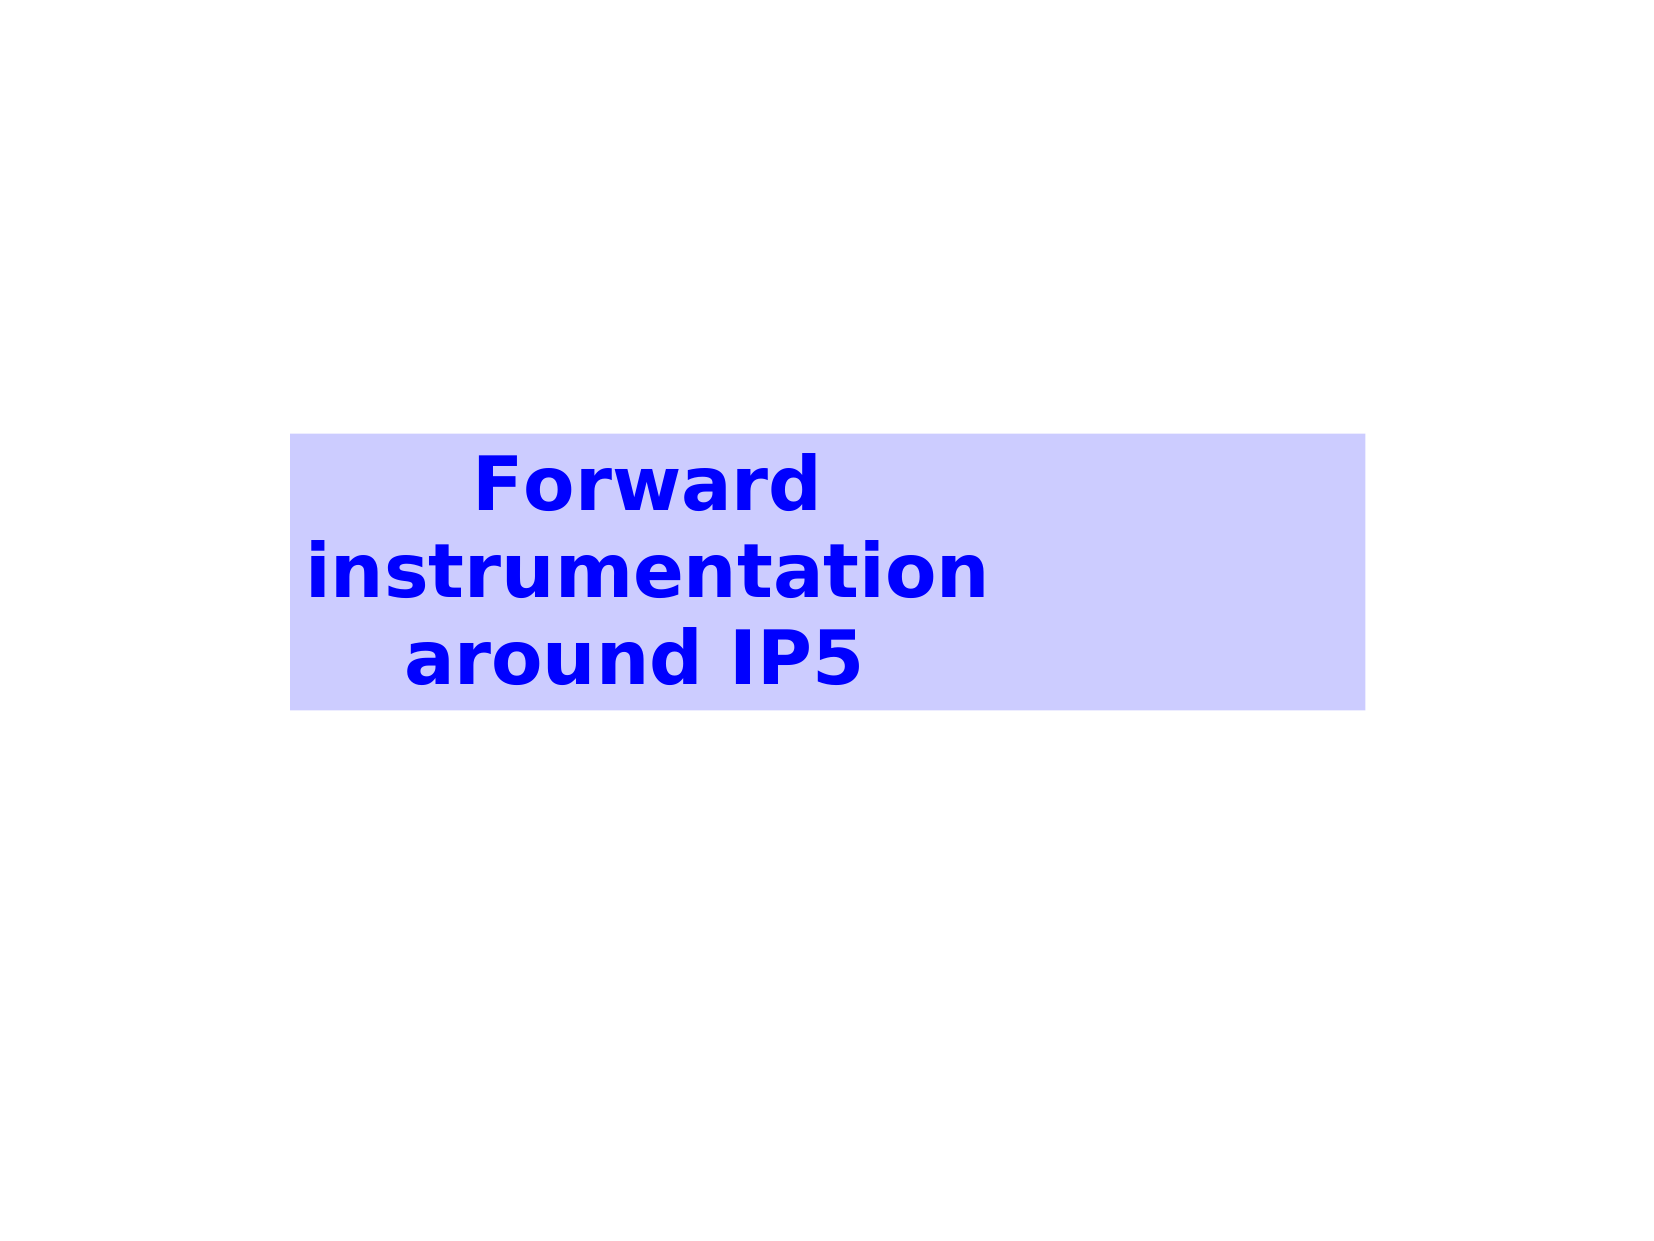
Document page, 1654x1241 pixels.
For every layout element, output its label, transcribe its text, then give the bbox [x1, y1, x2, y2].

text_box Forward instrumentation around IP5 [290, 433, 1366, 623]
